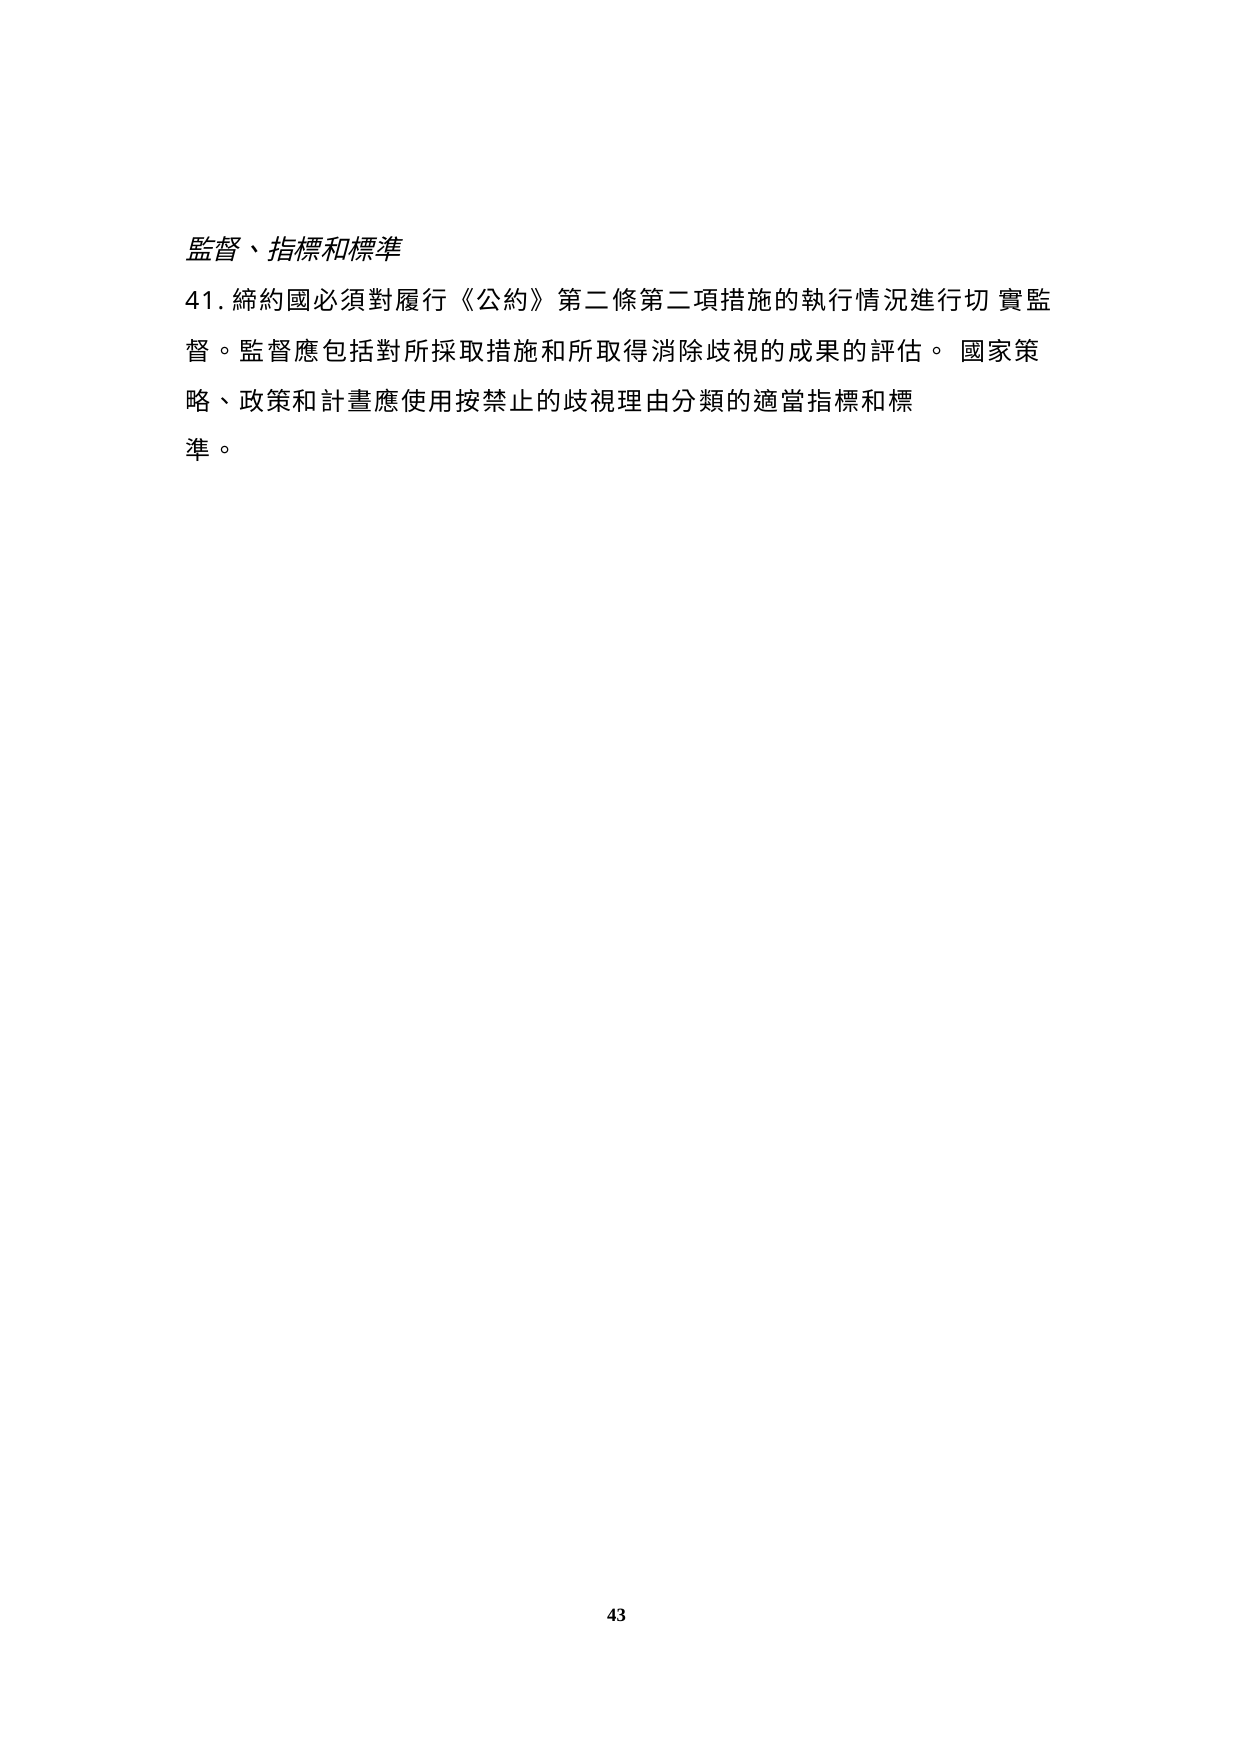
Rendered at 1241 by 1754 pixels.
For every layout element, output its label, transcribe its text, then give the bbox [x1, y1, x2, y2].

text_box 監督、指標和標準 41.締約國必須對履行《公約》第二條第二項措施的執行情況進行切 實監督。監督應包括對所採取措施和所取得消除歧視的成果的評估。 國家策略、政策和計晝應使用按禁止的歧視理由分類的適當指標和標 準。 [185, 215, 1053, 448]
text_box 43 [607, 1603, 633, 1623]
